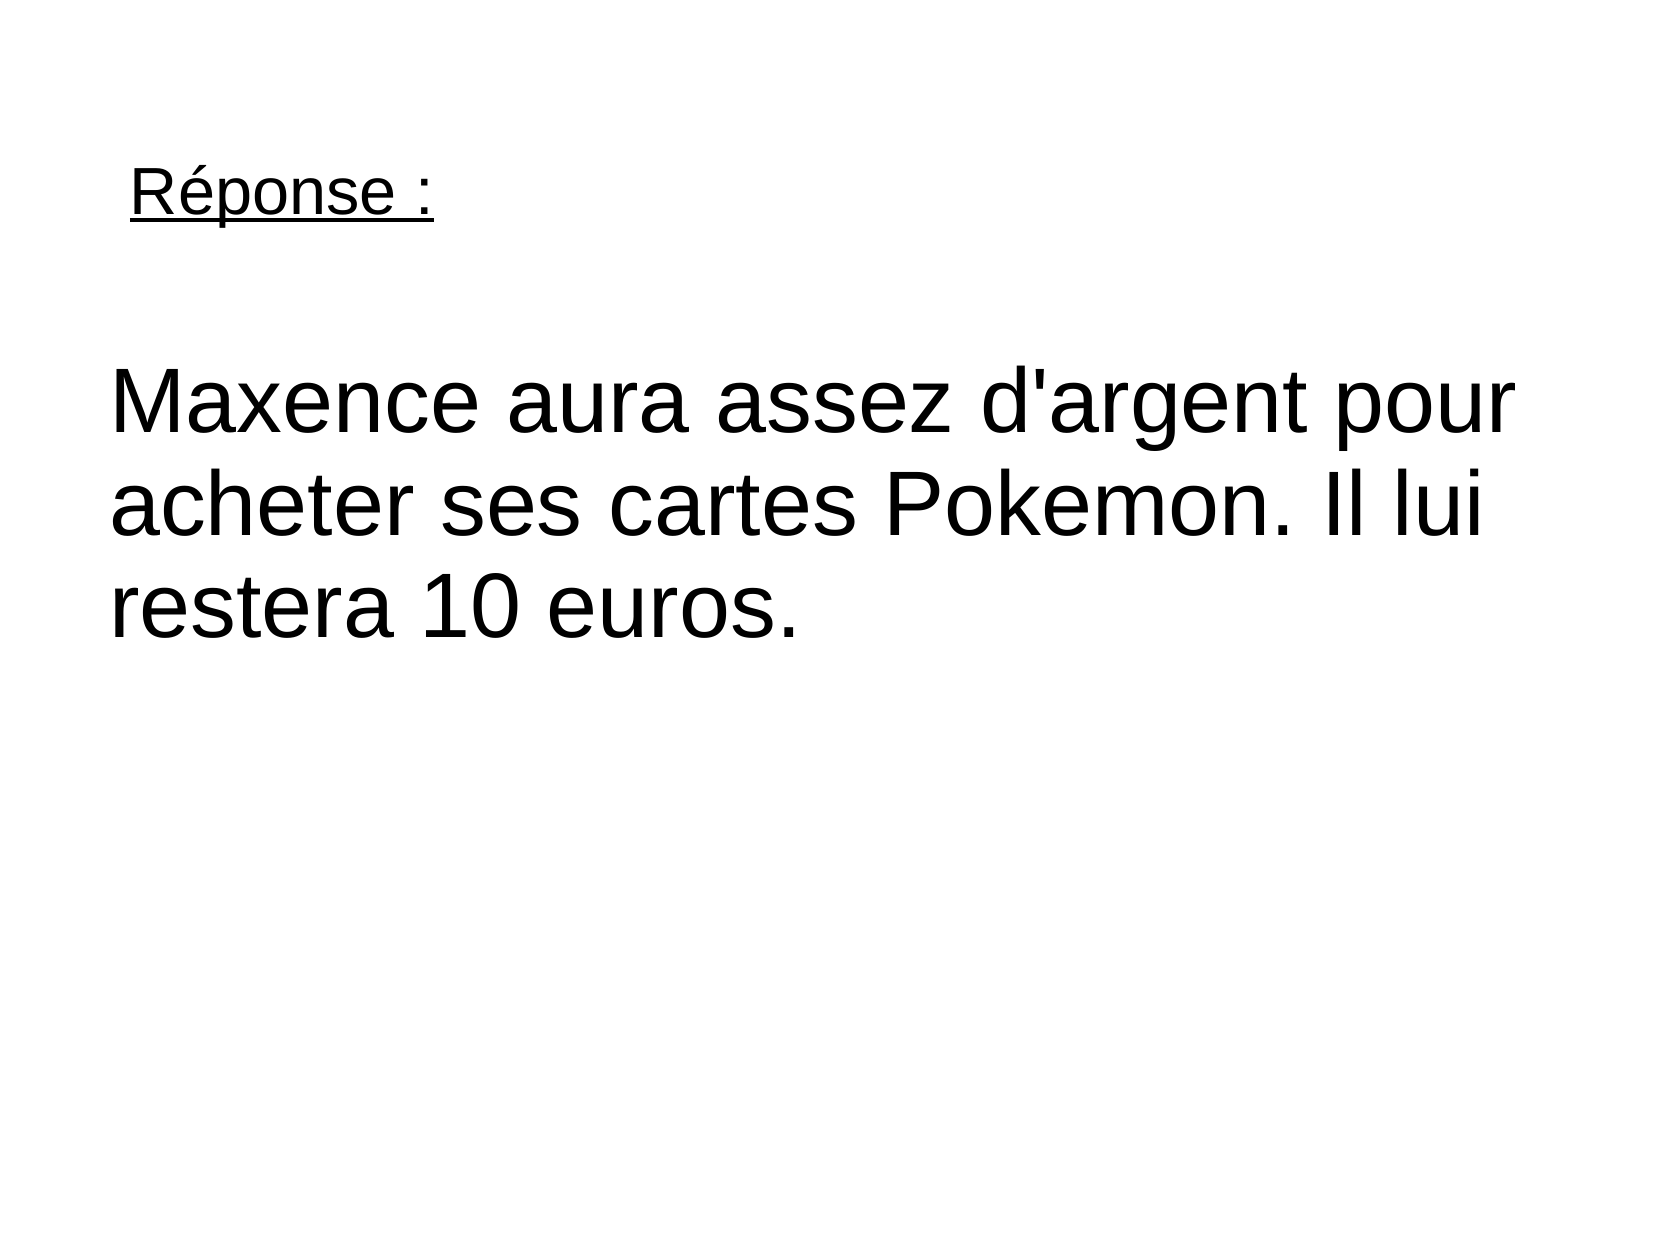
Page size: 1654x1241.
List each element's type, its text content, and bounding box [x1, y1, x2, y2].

text_box Maxence aura assez d'argent pour acheter ses cartes Pokemon. Il lui restera 10 euros. [94, 342, 1548, 665]
list Réponse : [59, 49, 1548, 868]
